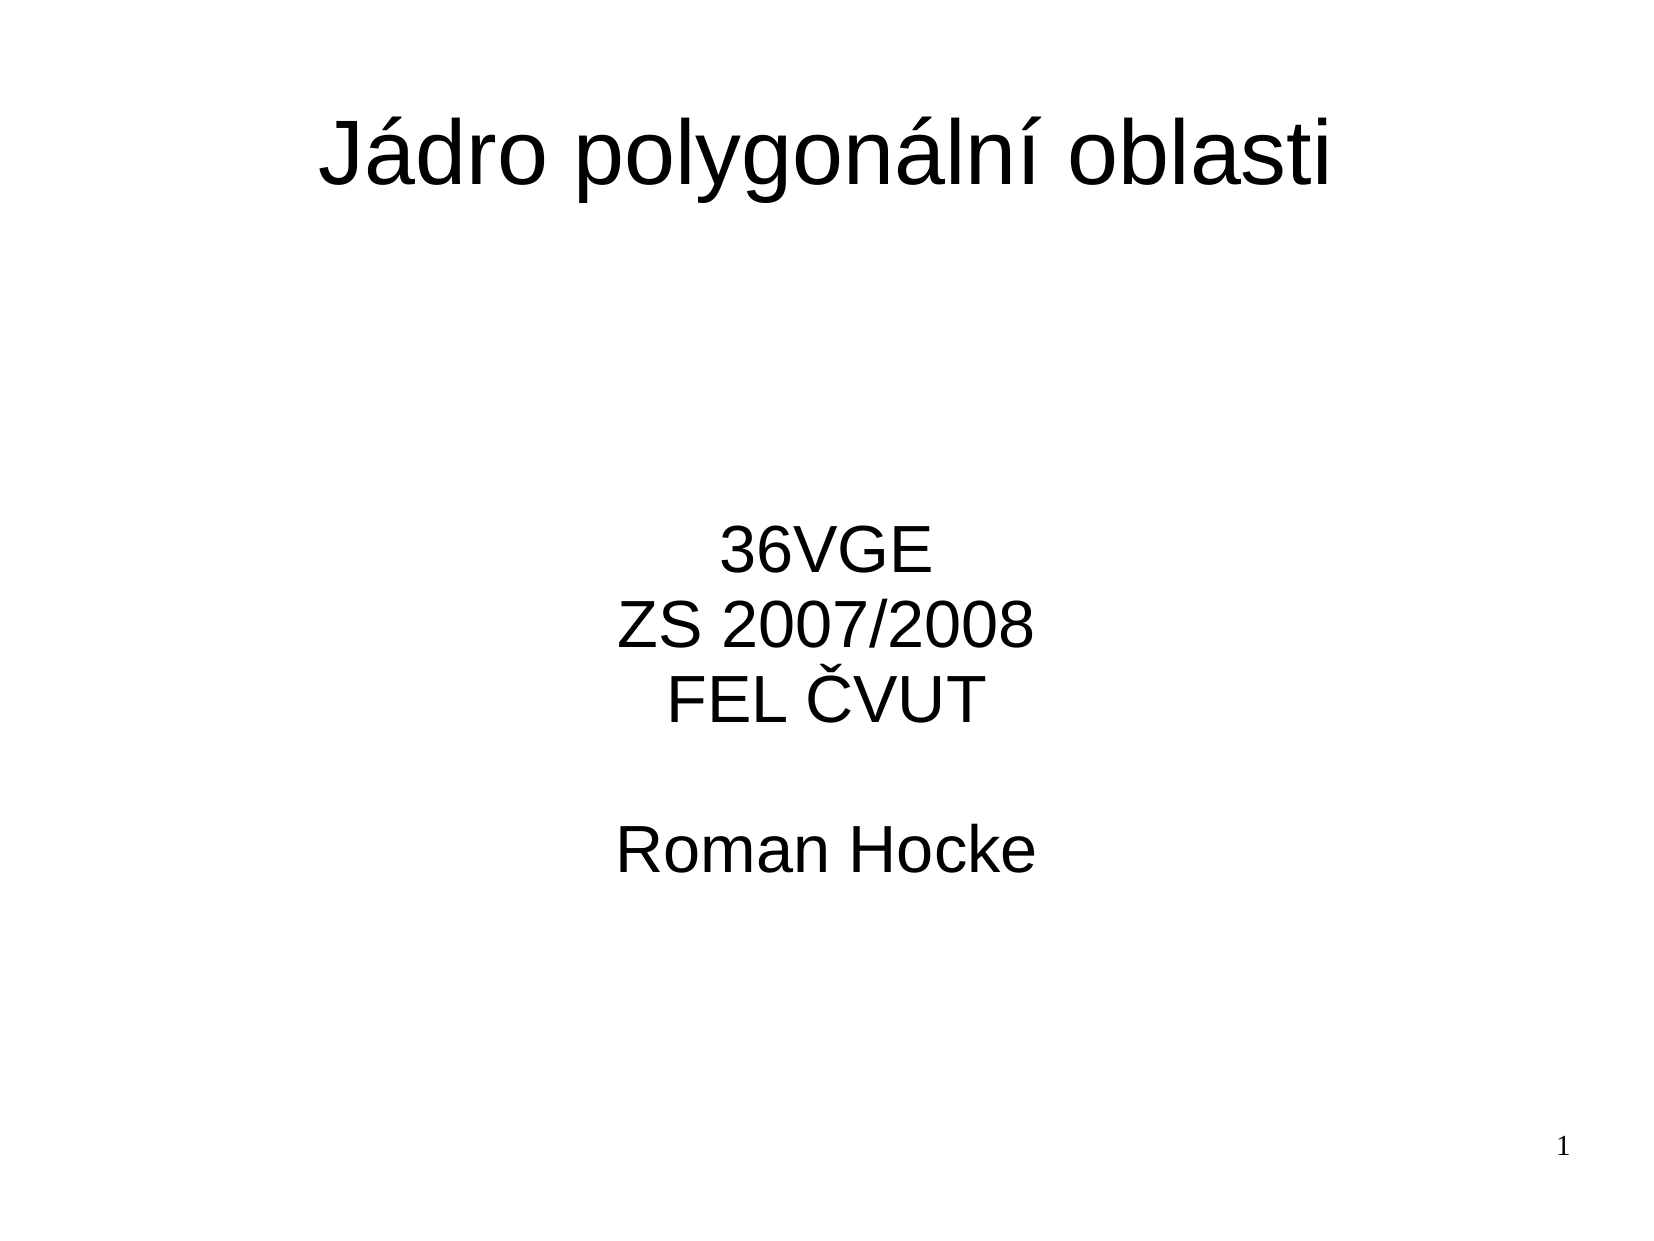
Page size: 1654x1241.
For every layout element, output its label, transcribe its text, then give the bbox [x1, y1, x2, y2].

title Jádro polygonální oblasti [82, 49, 1571, 257]
subtitle 36VGE ZS 2007/2008 FEL ČVUT Roman Hocke [82, 290, 1571, 1109]
